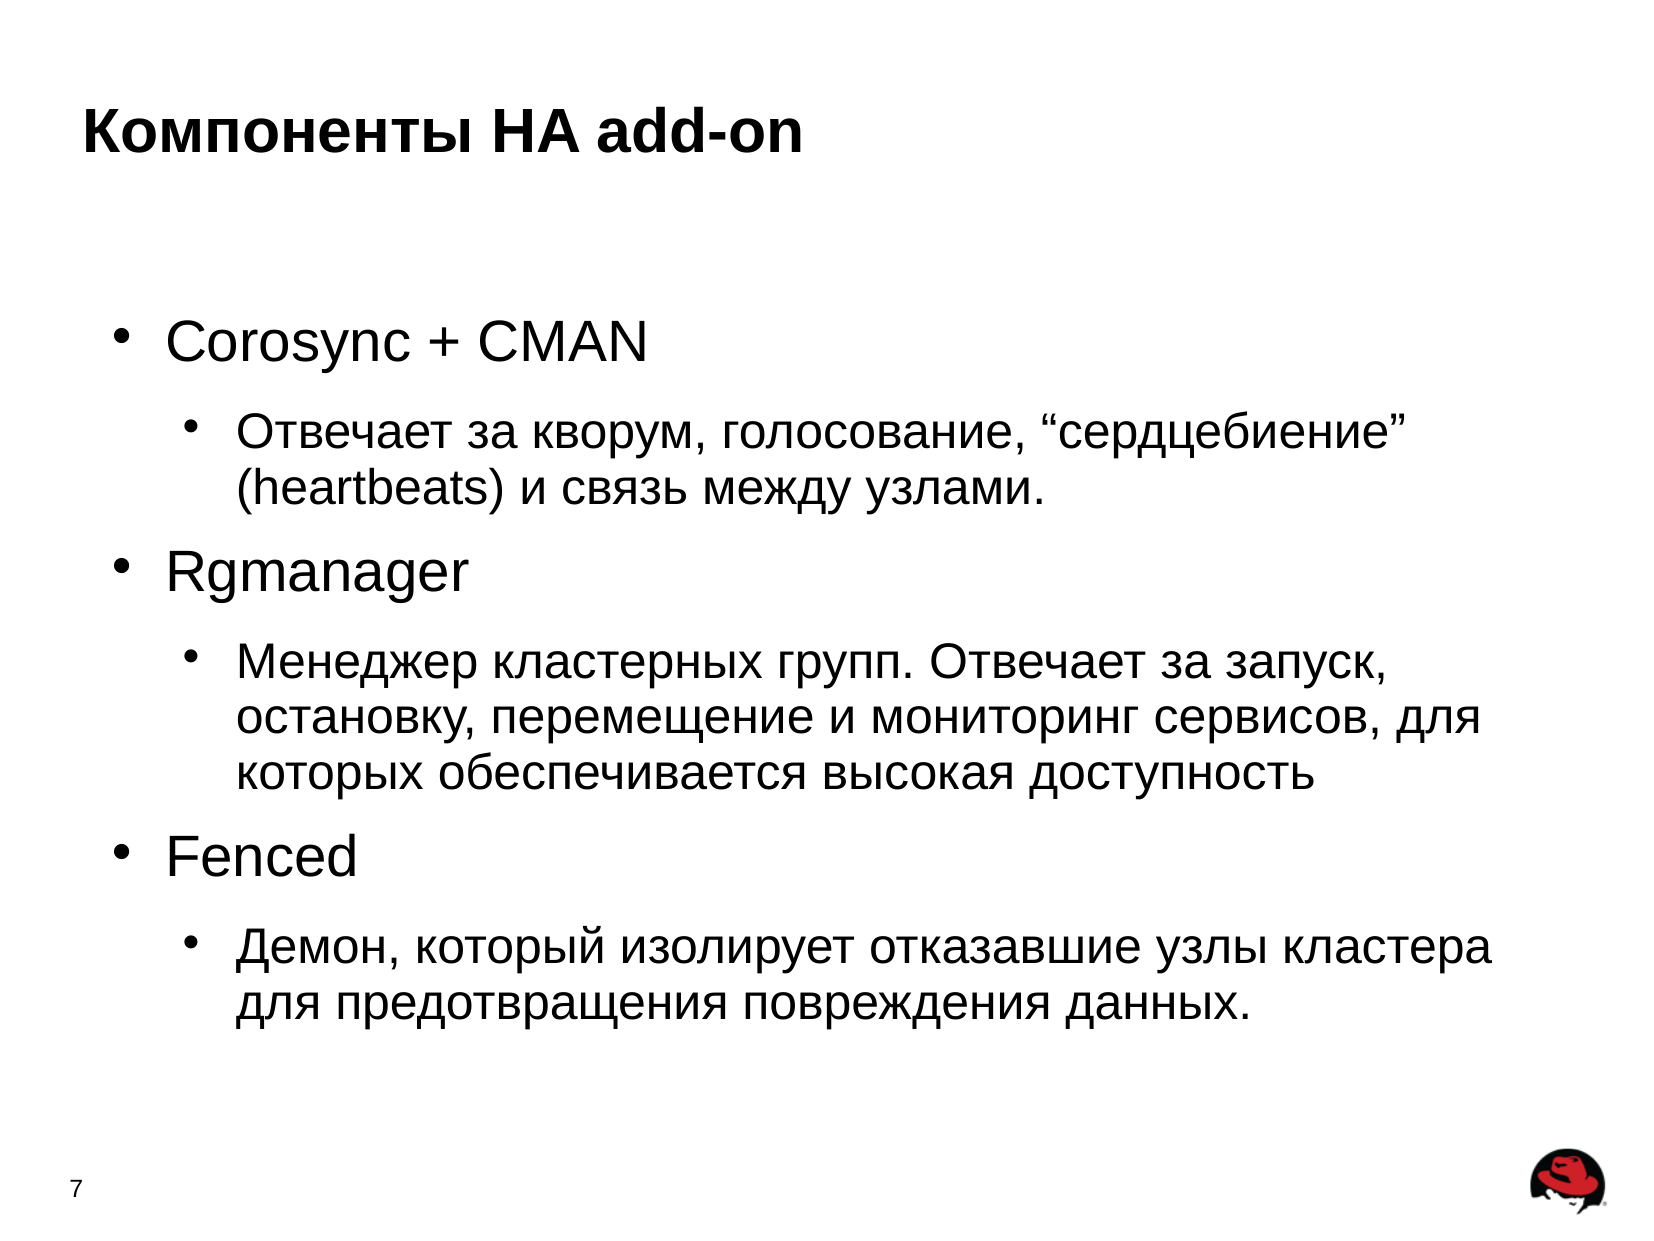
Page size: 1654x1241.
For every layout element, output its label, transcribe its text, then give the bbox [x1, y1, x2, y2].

text_box Corosync + CMAN Отвечает за кворум, голосование, “сердцебиение” (heartbeats) и связь между узлами. Rgmanager Менеджер кластерных групп. Отвечает за запуск, остановку, перемещение и мониторинг сервисов, для которых обеспечивается высокая доступность Fenced Демон, который изолирует отказавшие узлы кластера для предотвращения повреждения данных. [94, 305, 1500, 1174]
title Компоненты HA add-on [82, 37, 1571, 226]
picture [1529, 1146, 1613, 1224]
